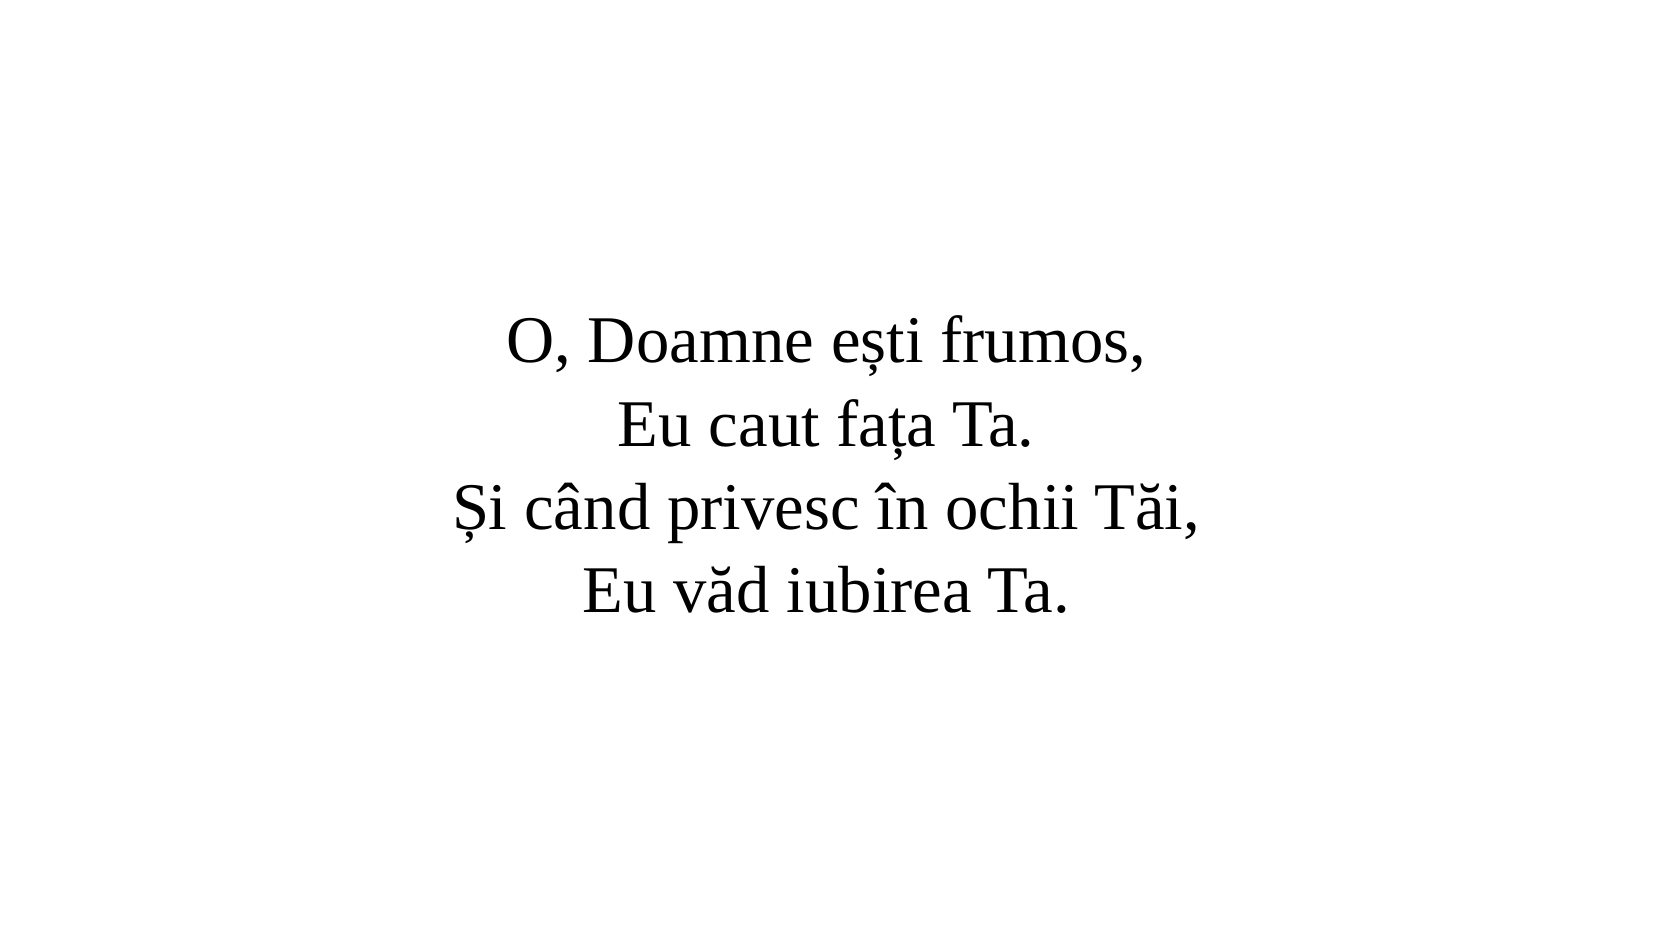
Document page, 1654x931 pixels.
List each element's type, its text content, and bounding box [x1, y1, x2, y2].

subtitle O, Doamne ești frumos, Eu caut fața Ta. Și când privesc în ochii Tăi, Eu văd iubirea Ta. [300, 150, 1354, 781]
